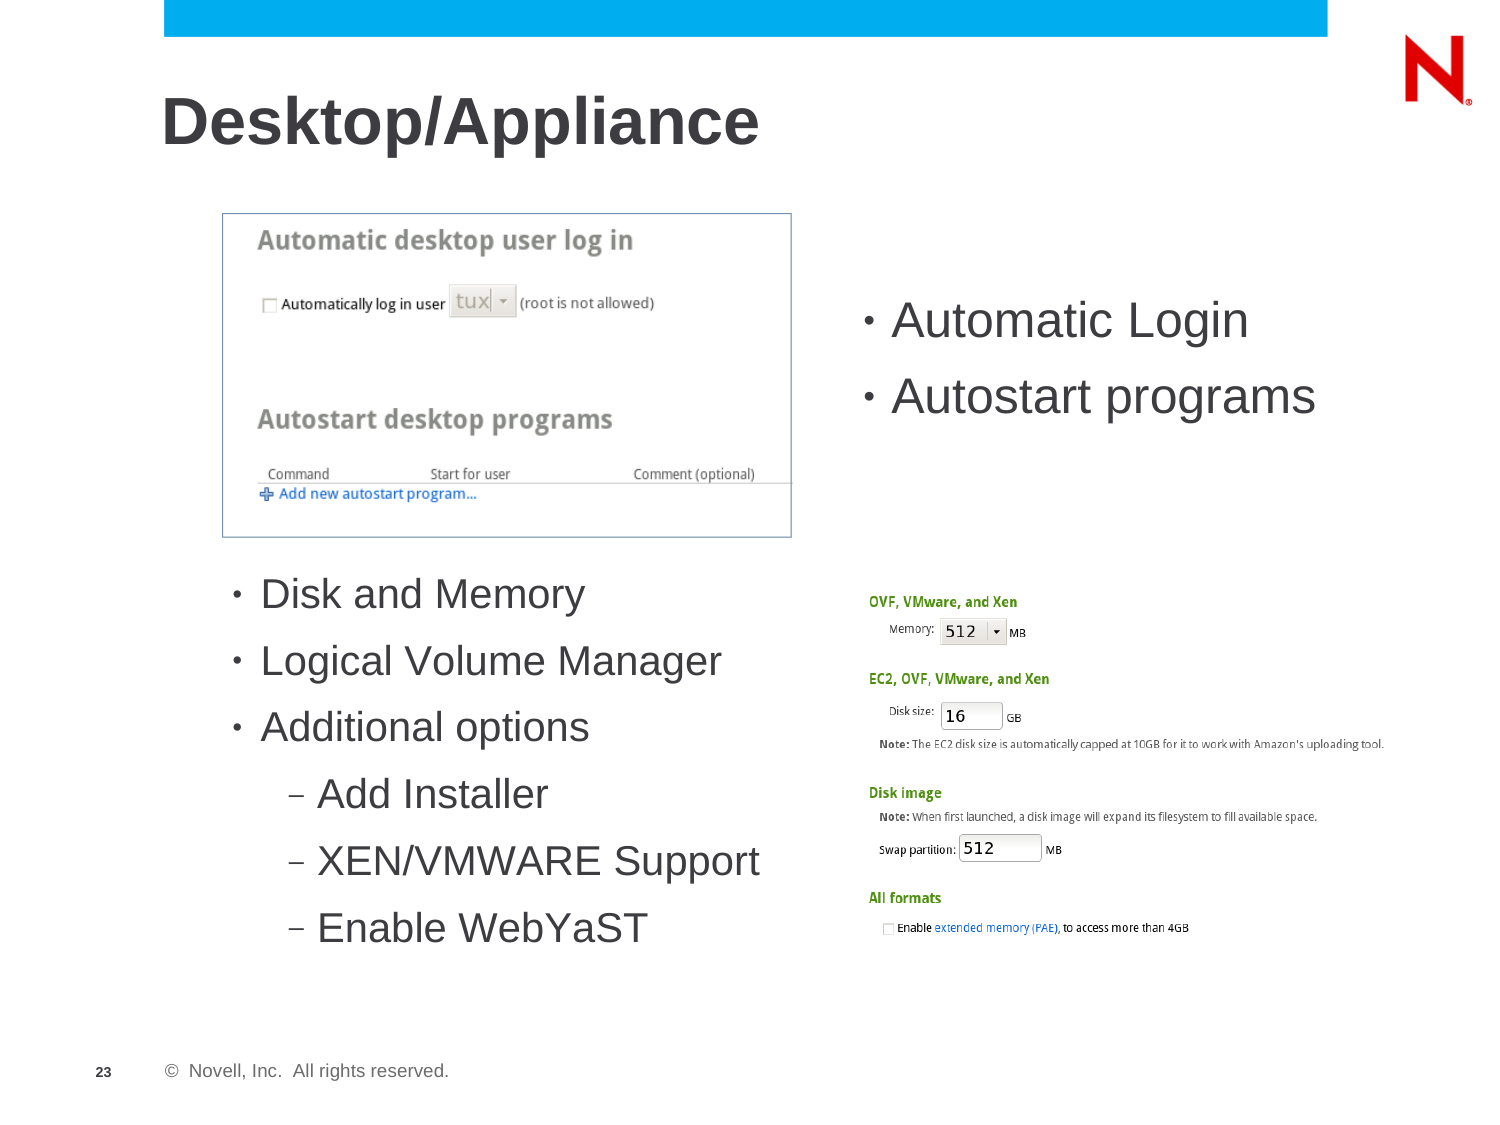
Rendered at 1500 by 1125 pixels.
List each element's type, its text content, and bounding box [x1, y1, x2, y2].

title Desktop/Appliance [161, 41, 1383, 205]
list Automatic Login Autostart programs [863, 289, 1418, 482]
list Disk and Memory Logical Volume Manager Additional options Add Installer XEN/VMWARE Support Enable WebYaST [232, 568, 787, 1042]
picture [1403, 32, 1473, 107]
picture [838, 570, 1405, 969]
picture [222, 213, 793, 539]
